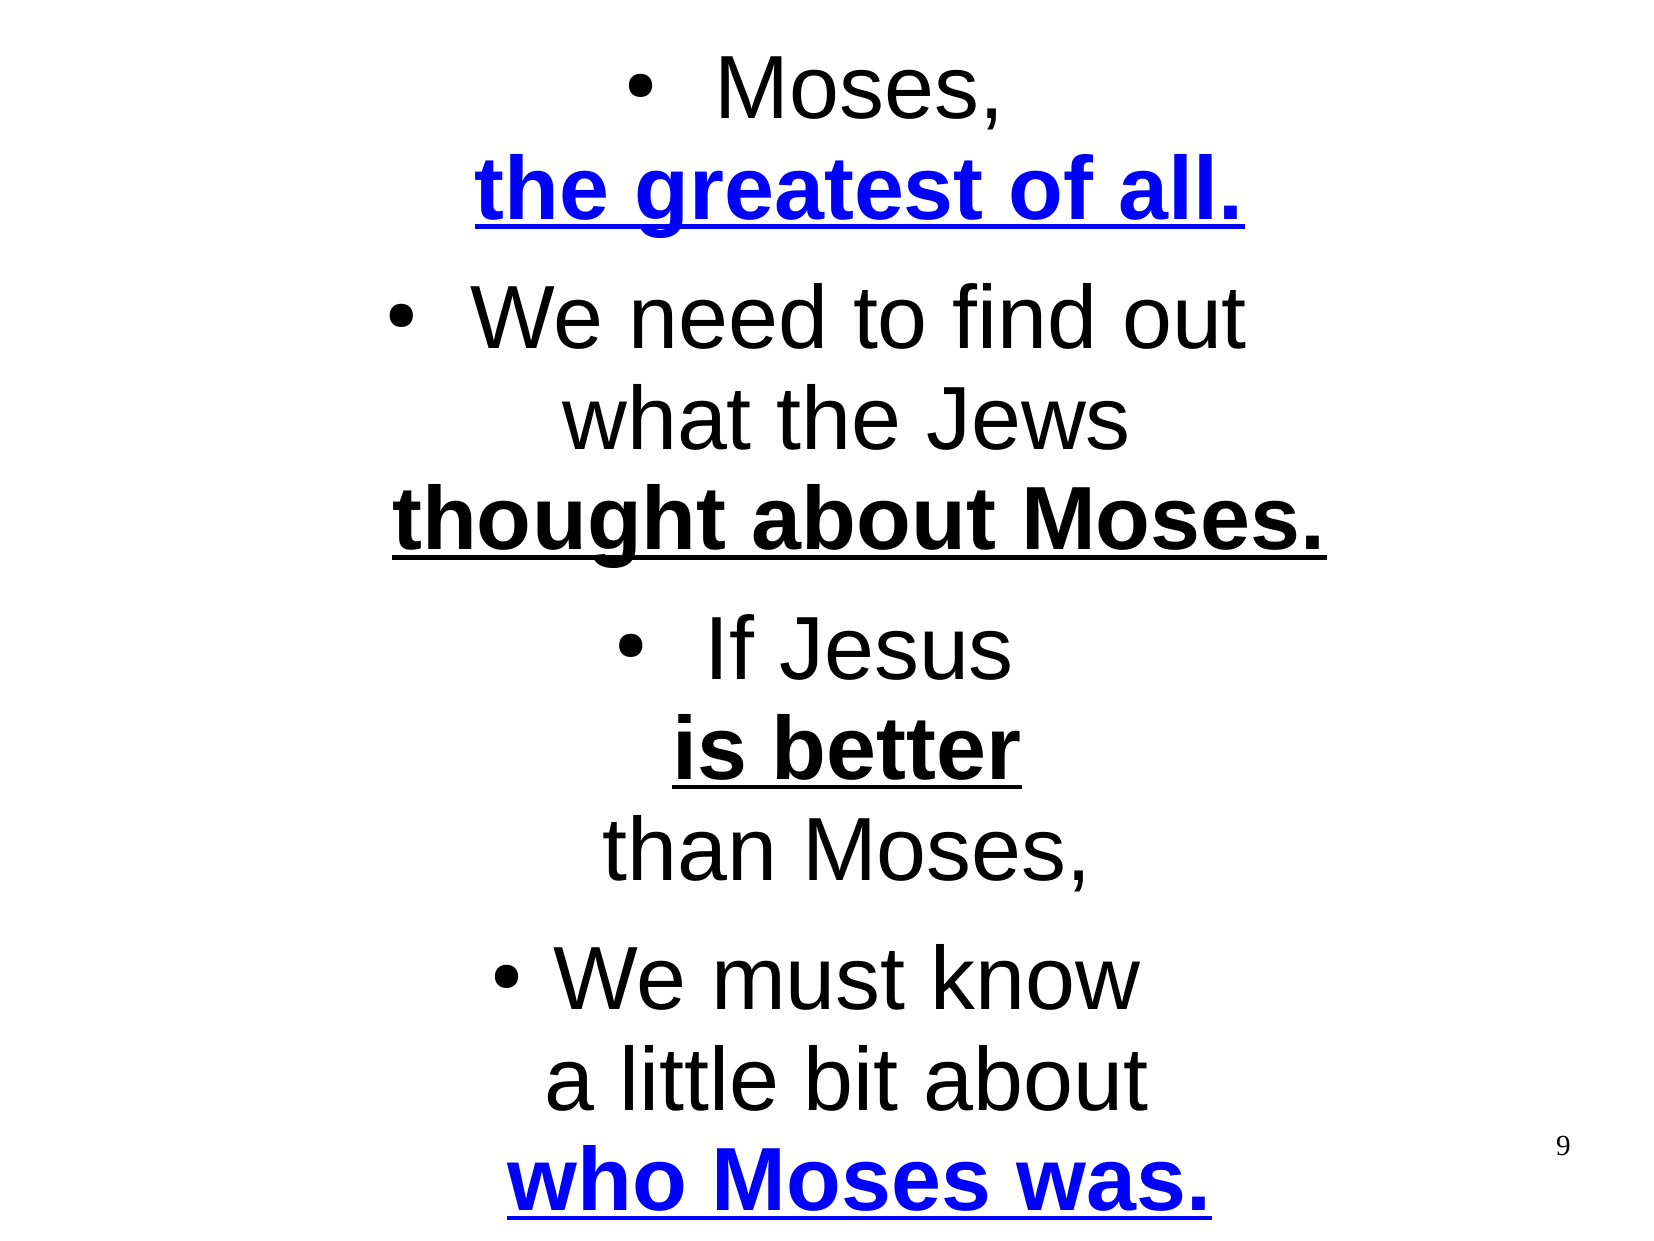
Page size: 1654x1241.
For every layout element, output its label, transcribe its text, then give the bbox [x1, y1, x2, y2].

list Moses, the greatest of all. We need to find out what the Jews thought about Moses. If Jesus is better than Moses, We must know a little bit about who Moses was. [37, 37, 1613, 1238]
